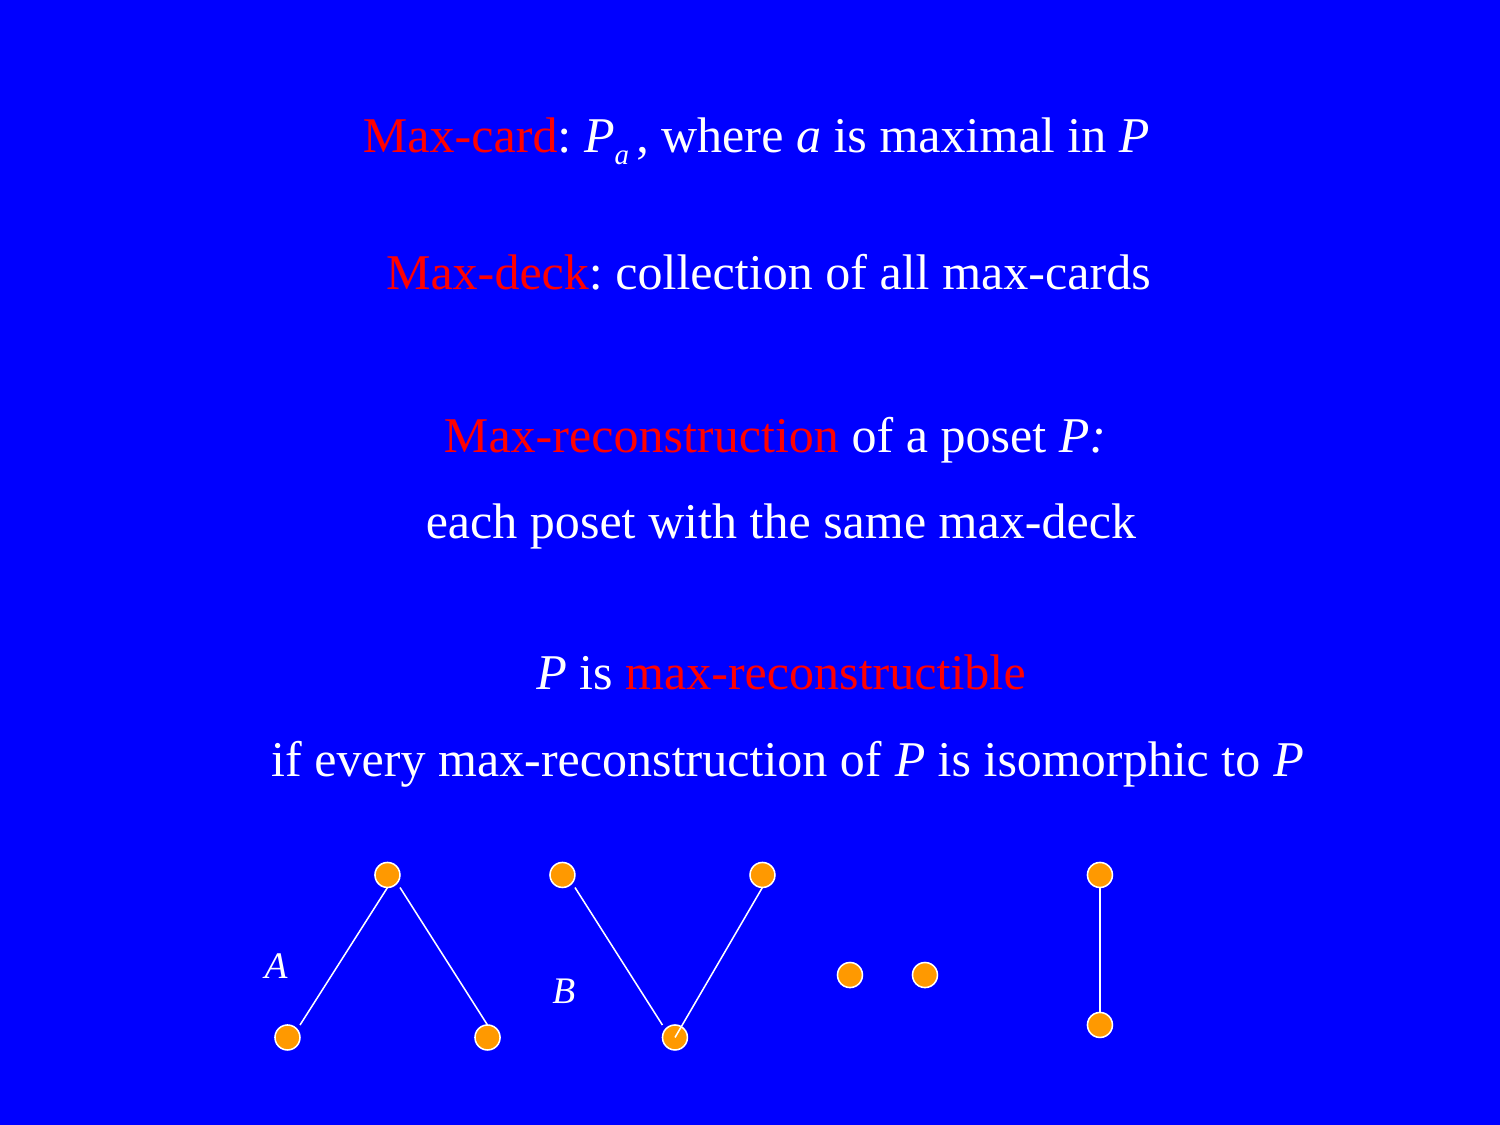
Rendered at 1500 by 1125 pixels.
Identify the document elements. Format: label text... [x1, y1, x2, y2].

text_box [837, 962, 863, 988]
text_box [750, 862, 775, 888]
text_box Max-deck: collection of all max-cards [162, 237, 1375, 309]
text_box [662, 1024, 688, 1051]
text_box [374, 862, 400, 888]
text_box [1087, 1012, 1113, 1038]
text_box [549, 862, 575, 888]
text_box [912, 962, 938, 988]
text_box Max-reconstruction of a poset P: each poset with the same max-deck [212, 399, 1351, 558]
text_box Max-card: Pa , where a is maximal in P [99, 99, 1413, 179]
text_box B [537, 962, 625, 1020]
text_box P is max-reconstructible if every max-reconstruction of P is isomorphic to P [200, 637, 1376, 795]
text_box [474, 1025, 501, 1051]
text_box [274, 1024, 301, 1051]
text_box A [249, 937, 288, 995]
text_box [1087, 862, 1113, 888]
